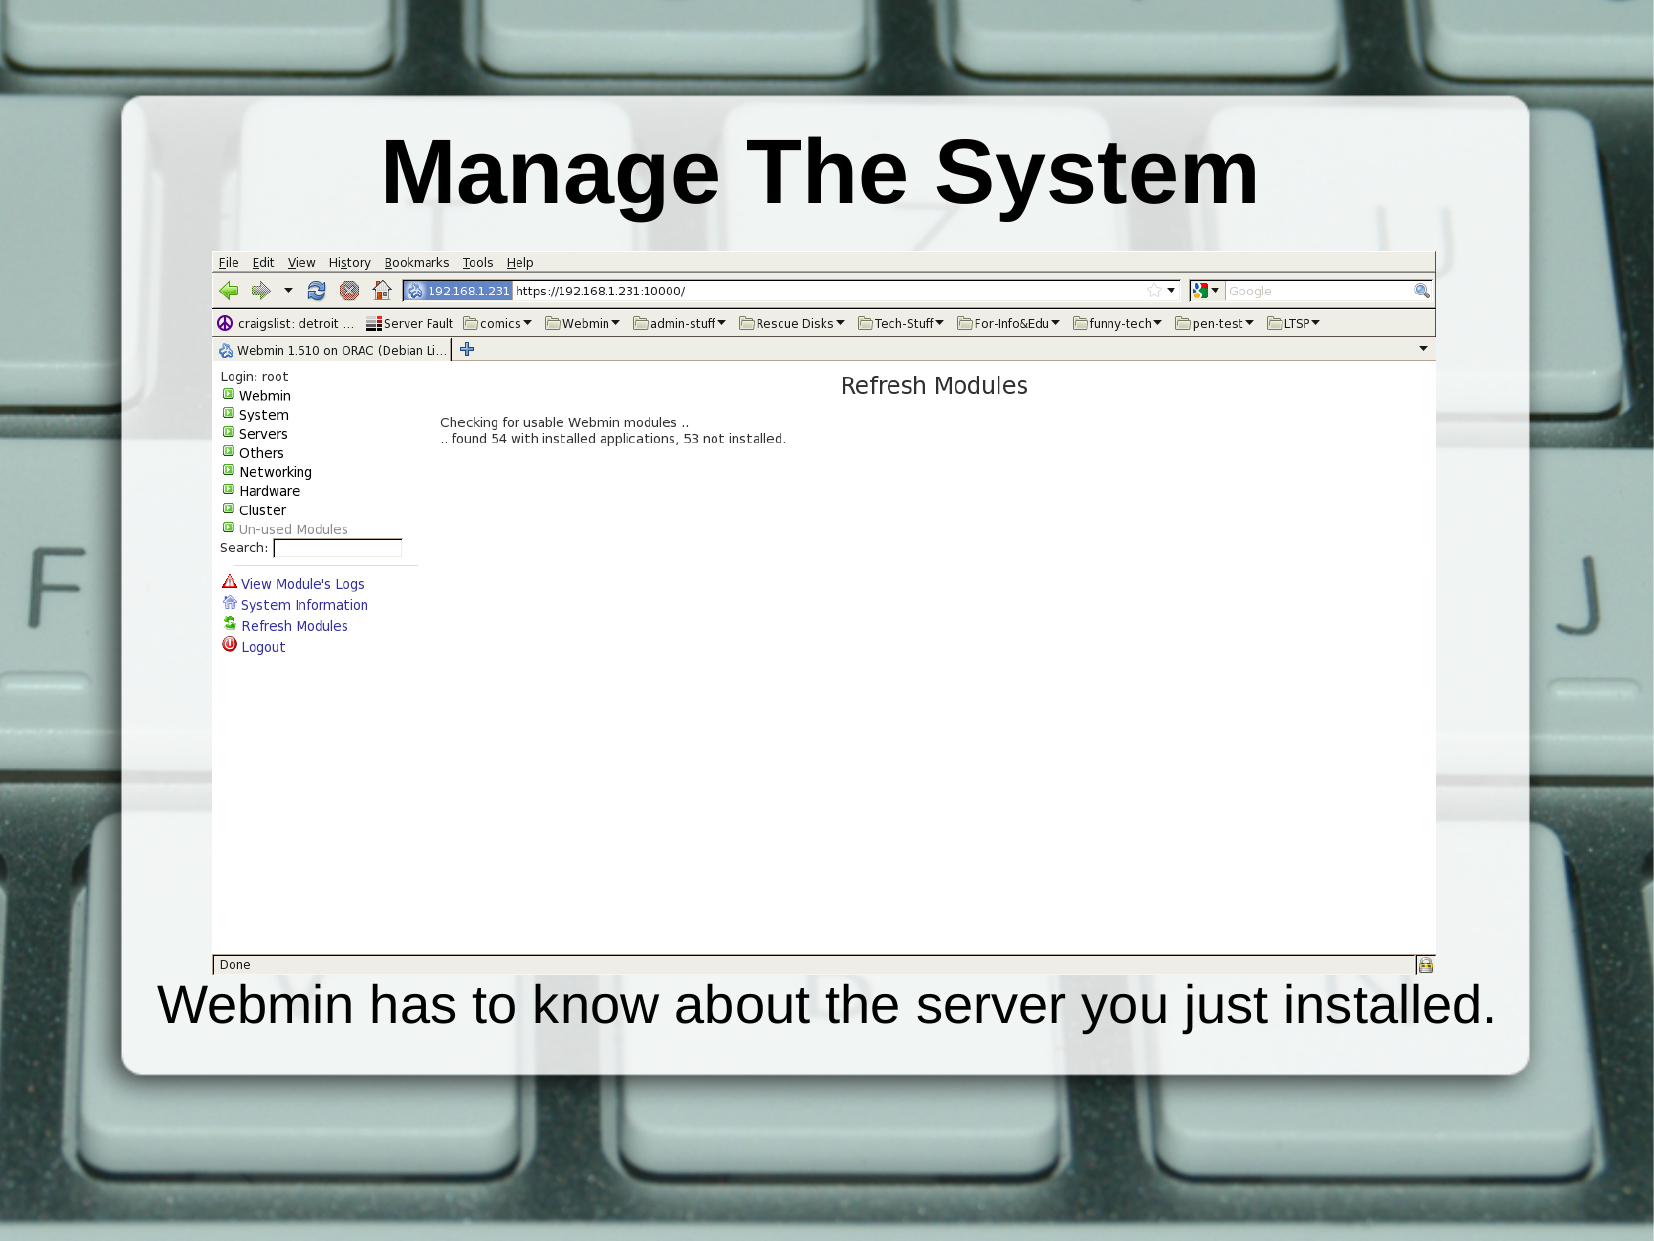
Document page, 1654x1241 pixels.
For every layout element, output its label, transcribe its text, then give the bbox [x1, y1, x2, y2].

list Webmin has to know about the server you just installed. [150, 975, 1507, 1055]
title Manage The System [135, 112, 1506, 231]
picture [0, 0, 1654, 1241]
